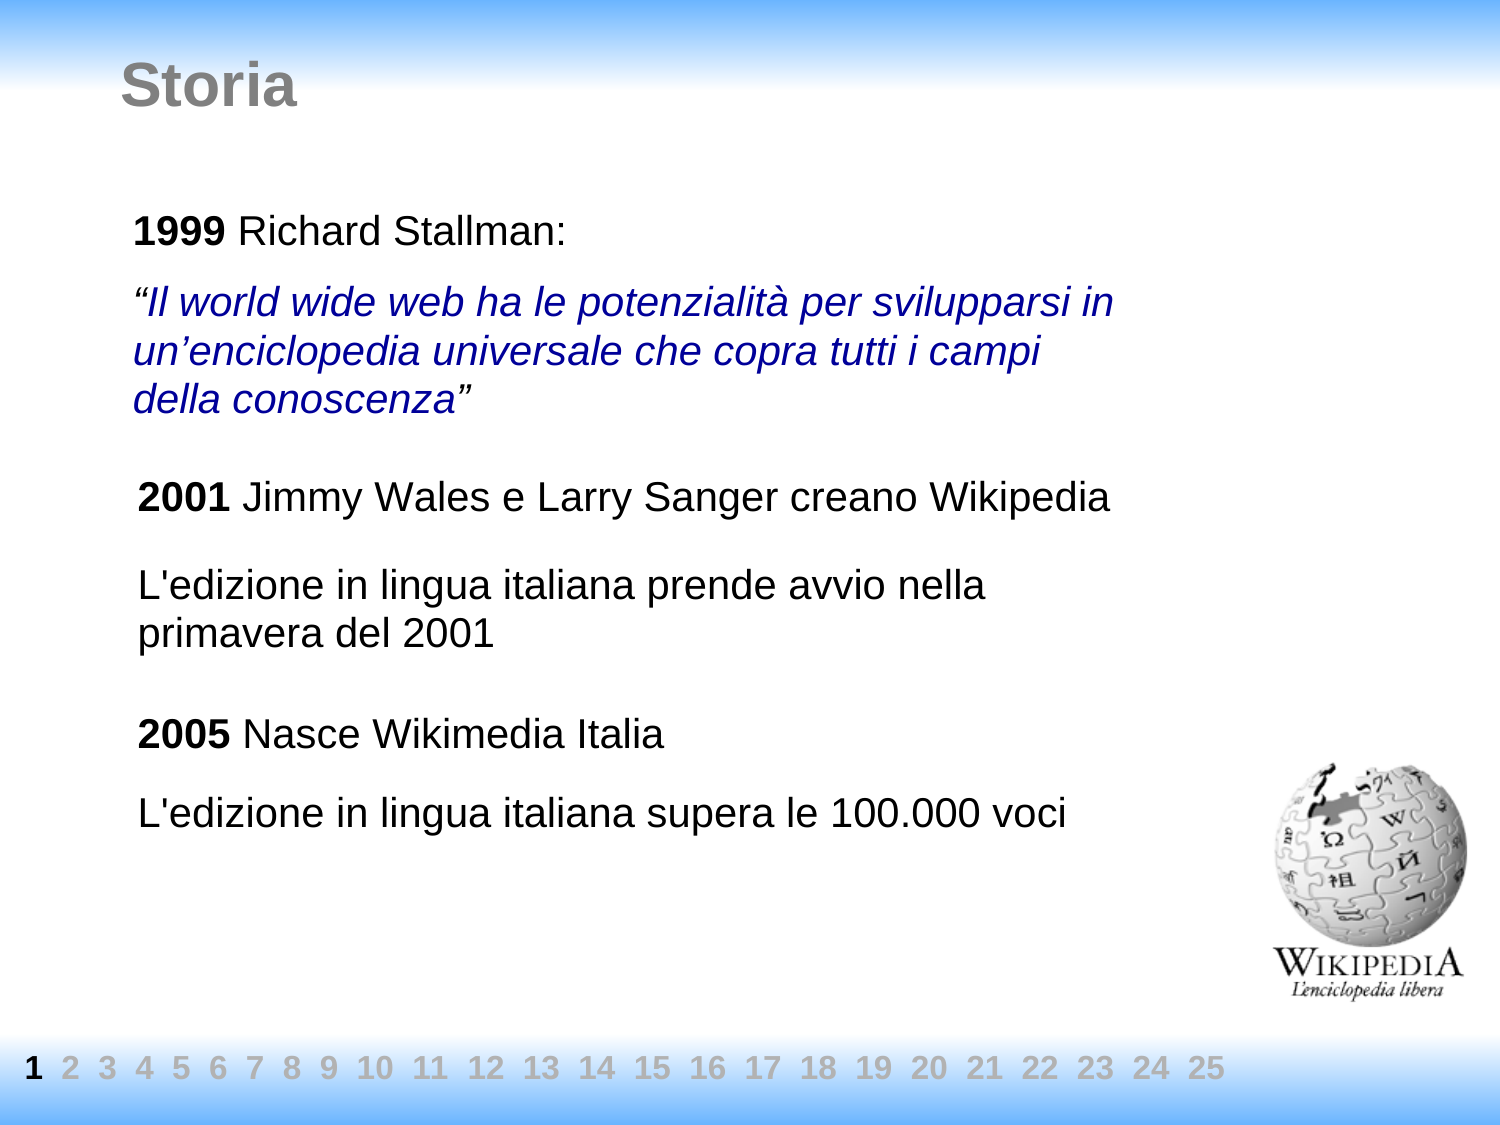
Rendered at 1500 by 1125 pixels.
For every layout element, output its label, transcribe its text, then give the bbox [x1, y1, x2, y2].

text_box 1999 Richard Stallman: “Il world wide web ha le potenzialità per svilupparsi in un’enciclopedia universale che copra tutti i campi della conoscenza” [118, 198, 1152, 431]
text_box 2005 Nasce Wikimedia Italia L'edizione in lingua italiana supera le 100.000 voci [122, 700, 1128, 845]
text_box [0, 1034, 1500, 1125]
text_box 2001 Jimmy Wales e Larry Sanger creano Wikipedia [122, 464, 1128, 529]
text_box [0, 0, 1500, 91]
text_box L'edizione in lingua italiana prende avvio nella primavera del 2001 [122, 552, 1128, 665]
text_box Storia [120, 50, 1479, 120]
chart [1265, 761, 1477, 1004]
text_box 1 2 3 4 5 6 7 8 9 10 11 12 13 14 15 16 17 18 19 20 21 22 23 24 25 [24, 1049, 1267, 1087]
